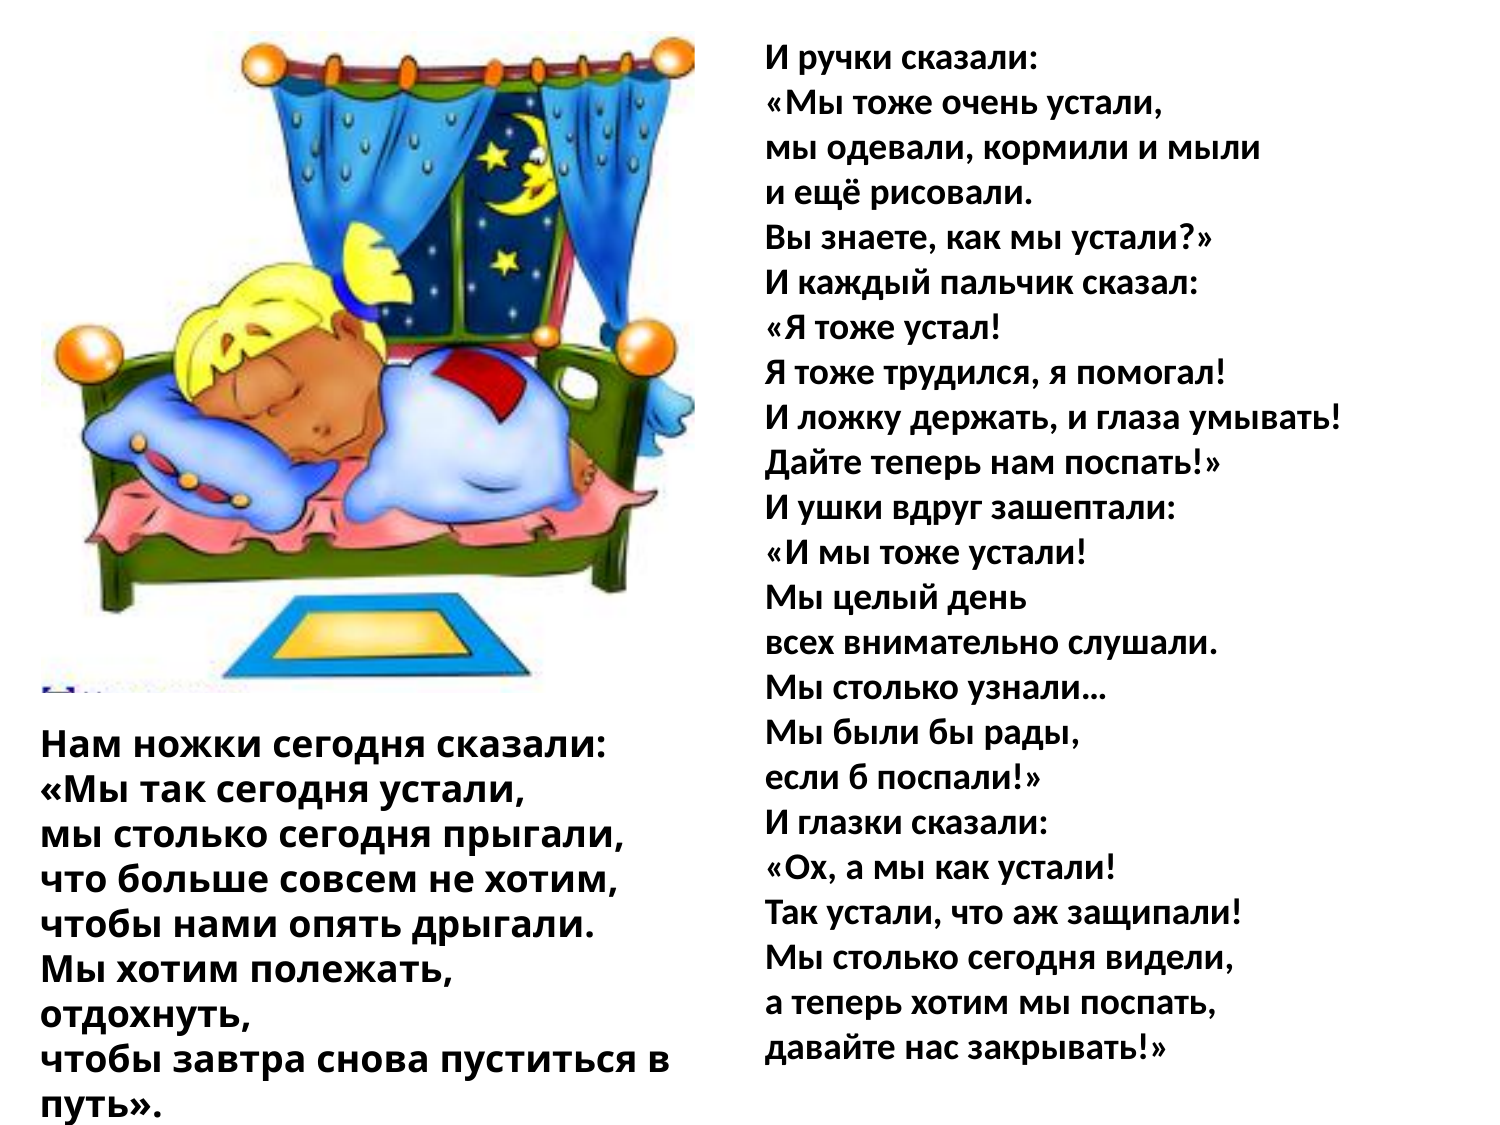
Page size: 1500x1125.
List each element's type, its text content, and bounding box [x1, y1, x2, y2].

text_box Нам ножки сегодня сказали: «Мы так сегодня устали, мы столько сегодня прыгали, что больше совсем не хотим, чтобы нами опять дрыгали. Мы хотим полежать, отдохнуть, чтобы завтра снова пуститься в путь». [24, 712, 688, 1125]
text_box И ручки сказали: «Мы тоже очень устали, мы одевали, кормили и мыли и ещё рисовали. Вы знаете, как мы устали?» И каждый пальчик сказал: «Я тоже устал! Я тоже трудился, я помогал! И ложку держать, и глаза умывать! Дайте теперь нам поспать!» И ушки вдруг зашептали: «И мы тоже устали! Мы целый день всех внимательно слушали. Мы столько узнали… Мы были бы рады, если б поспали!» И глазки сказали: «Ох, а мы как устали! Так устали, что аж защипали! Мы столько сегодня видели, а теперь хотим мы поспать, давайте нас закрывать!» [750, 24, 1475, 1075]
picture [41, 31, 695, 693]
